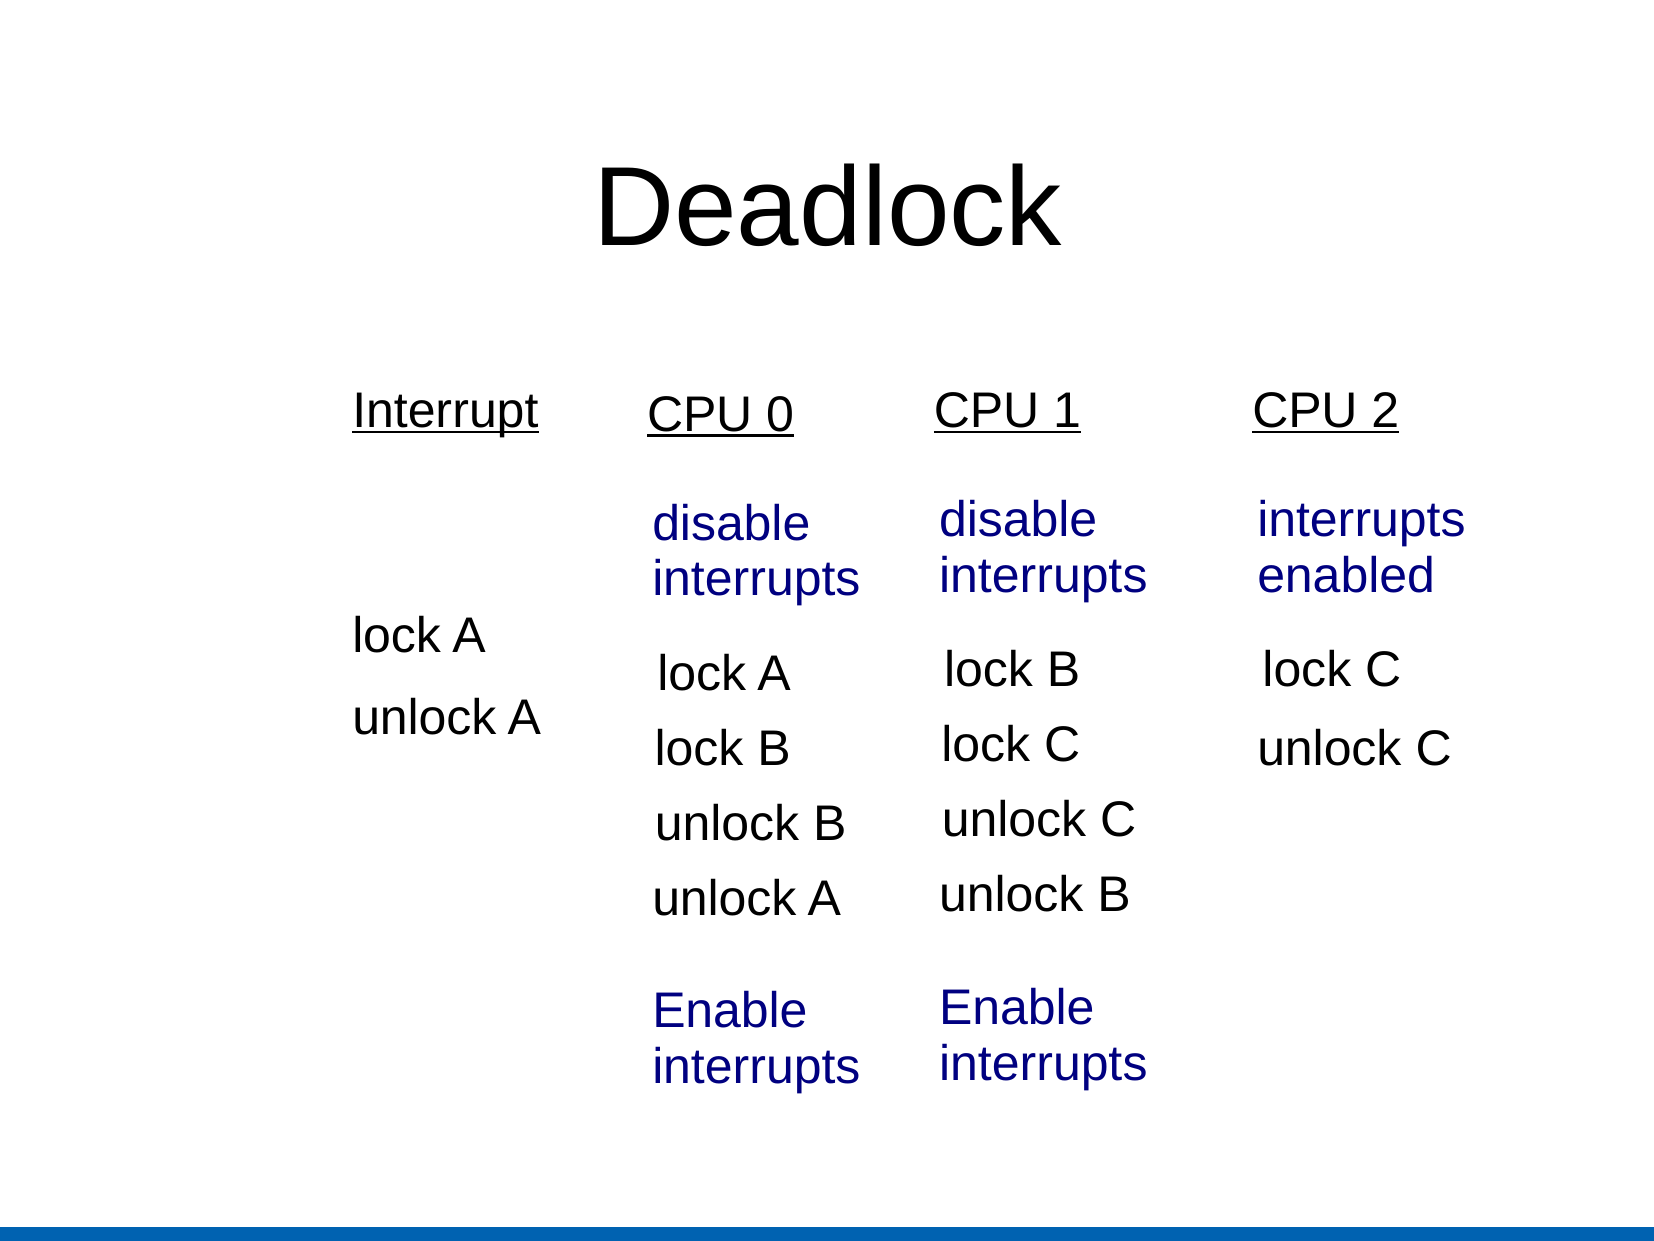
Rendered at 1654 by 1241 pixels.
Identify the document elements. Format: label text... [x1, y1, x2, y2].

text_box CPU 2 [1237, 375, 1415, 447]
text_box unlock C [927, 784, 1152, 856]
title Deadlock [121, 110, 1534, 303]
text_box Enable interrupts [924, 971, 1163, 1098]
text_box lock A [337, 600, 501, 672]
text_box CPU 1 [919, 375, 1096, 447]
text_box disable interrupts [637, 487, 876, 614]
text_box lock C [1247, 634, 1417, 706]
text_box unlock A [637, 862, 857, 938]
text_box lock C [926, 709, 1096, 785]
text_box lock B [639, 712, 806, 788]
text_box lock A [642, 637, 806, 709]
text_box unlock B [924, 859, 1146, 935]
text_box interrupts enabled [1242, 484, 1481, 611]
text_box unlock B [640, 787, 862, 859]
text_box unlock C [1242, 712, 1467, 788]
text_box lock B [929, 634, 1096, 706]
text_box unlock A [337, 681, 557, 753]
text_box Enable interrupts [637, 975, 876, 1102]
text_box CPU 0 [632, 378, 810, 450]
text_box Interrupt [337, 375, 554, 447]
text_box disable interrupts [924, 484, 1163, 611]
